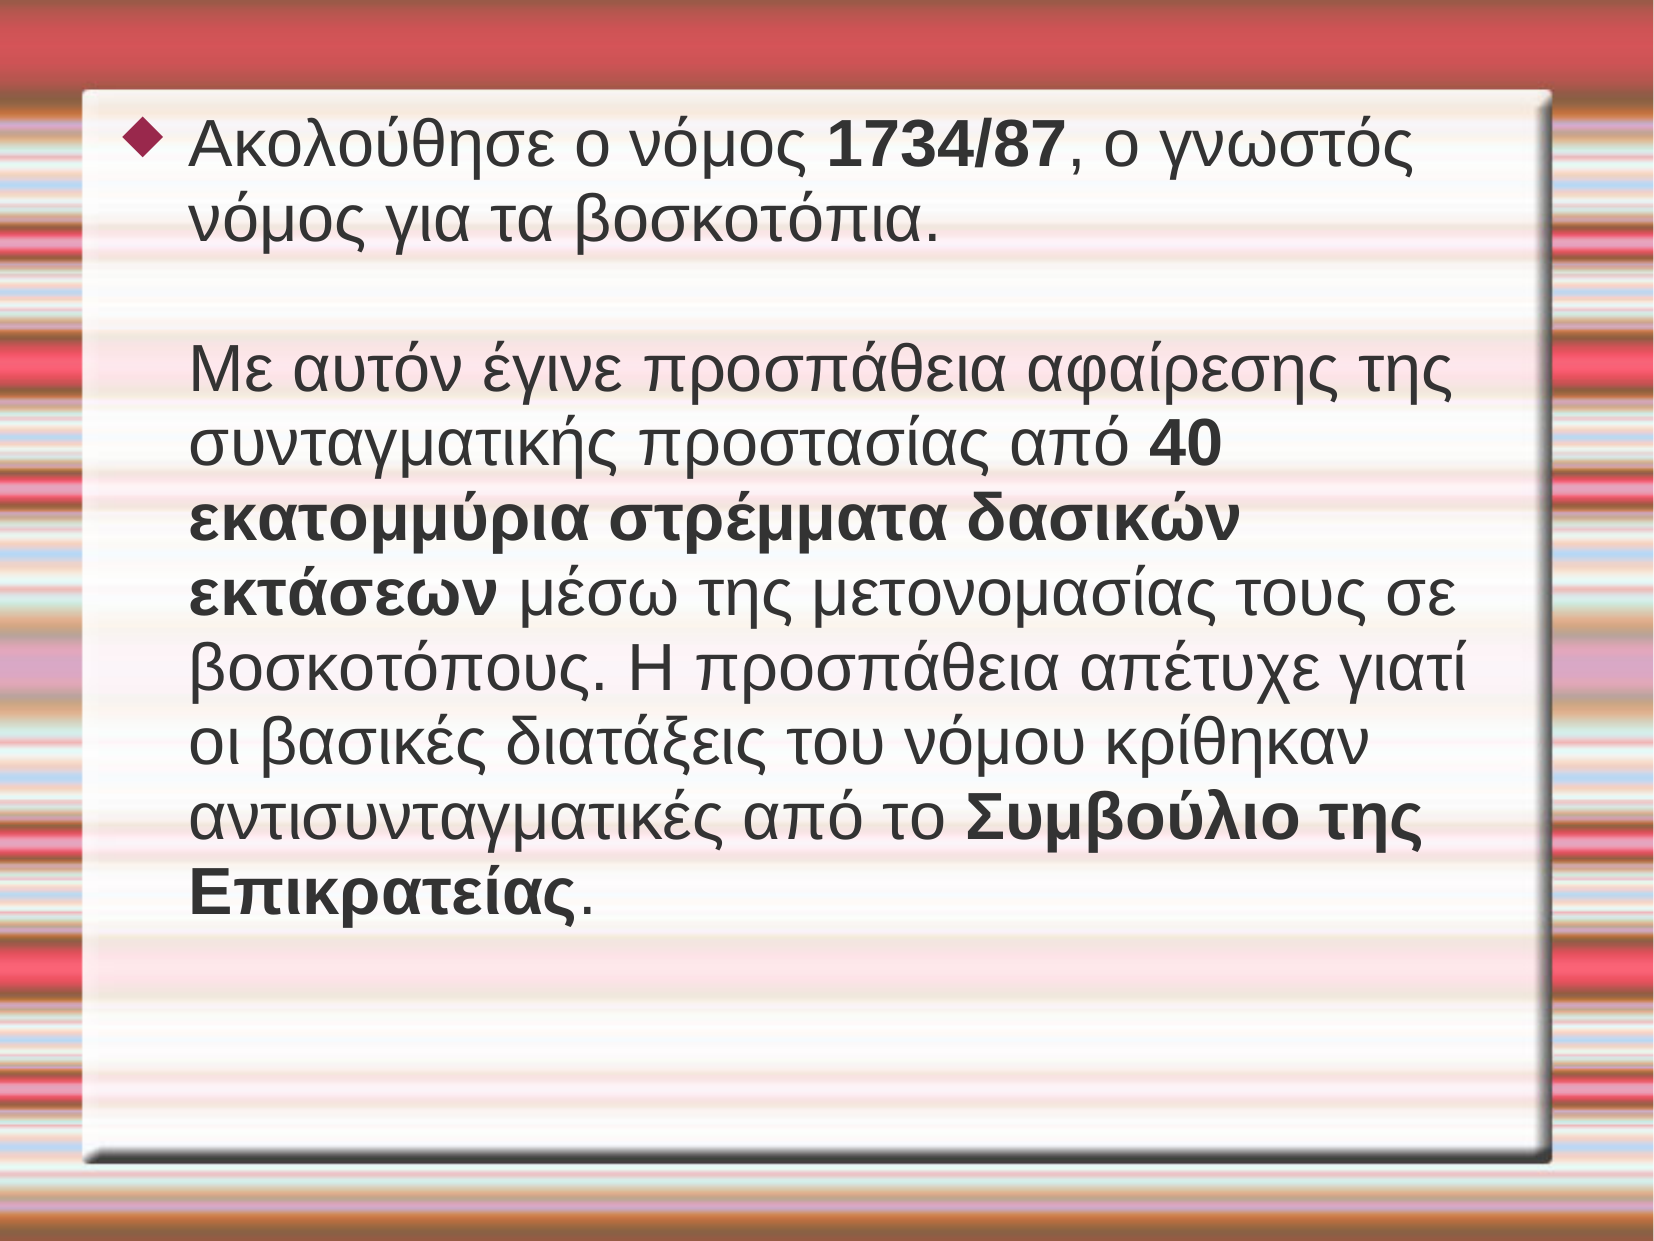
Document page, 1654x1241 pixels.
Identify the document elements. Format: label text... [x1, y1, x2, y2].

list Ακολούθησε ο νόμος 1734/87, ο γνωστός νόμος για τα βοσκοτόπια. Με αυτόν έγινε προσπάθεια αφαίρεσης της συνταγματικής προστασίας από 40 εκατομμύρια στρέμματα δασικών εκτάσεων μέσω της μετονομασίας τους σε βοσκοτόπους. Η προσπάθεια απέτυχε γιατί οι βασικές διατάξεις του νόμου κρίθηκαν αντισυνταγματικές από το Συμβούλιο της Επικρατείας. [106, 106, 1488, 1146]
picture [0, 0, 1654, 1241]
title [121, 46, 1534, 140]
